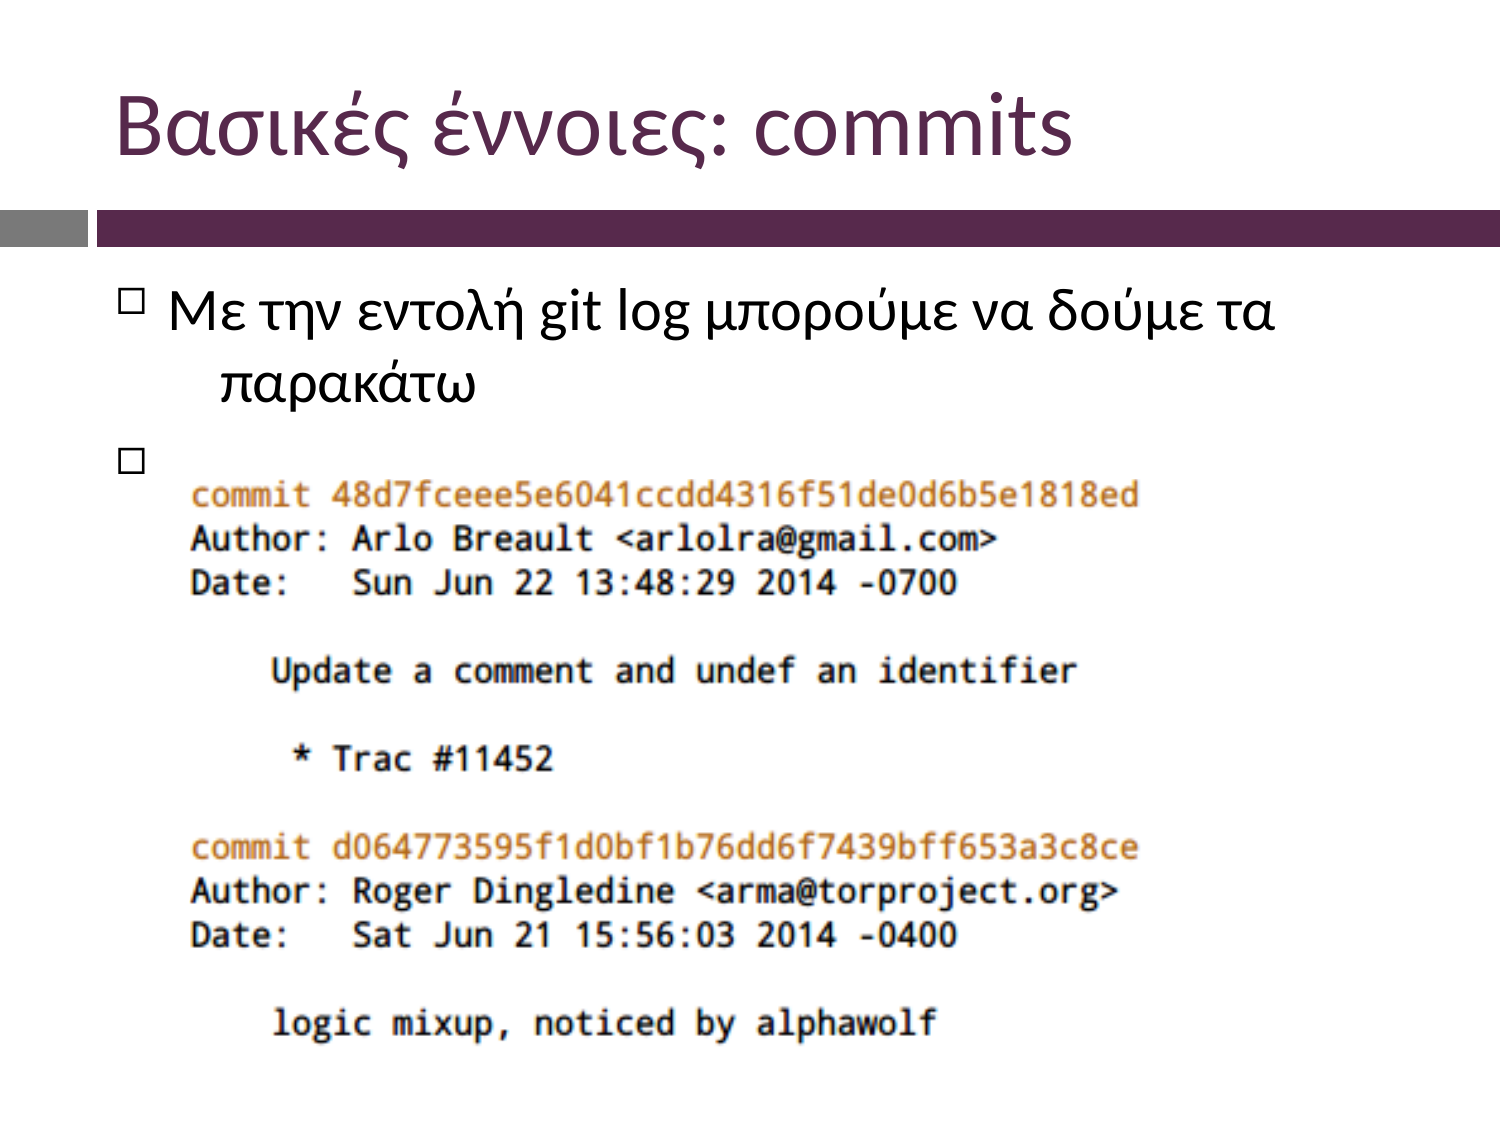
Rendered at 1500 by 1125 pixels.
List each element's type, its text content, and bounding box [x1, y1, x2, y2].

title Βασικές έννοιες: commits [99, 37, 1438, 201]
picture [189, 479, 1307, 1081]
list Με την εντολή git log μπορούμε να δούμε τα παρακάτω [100, 262, 1438, 1000]
